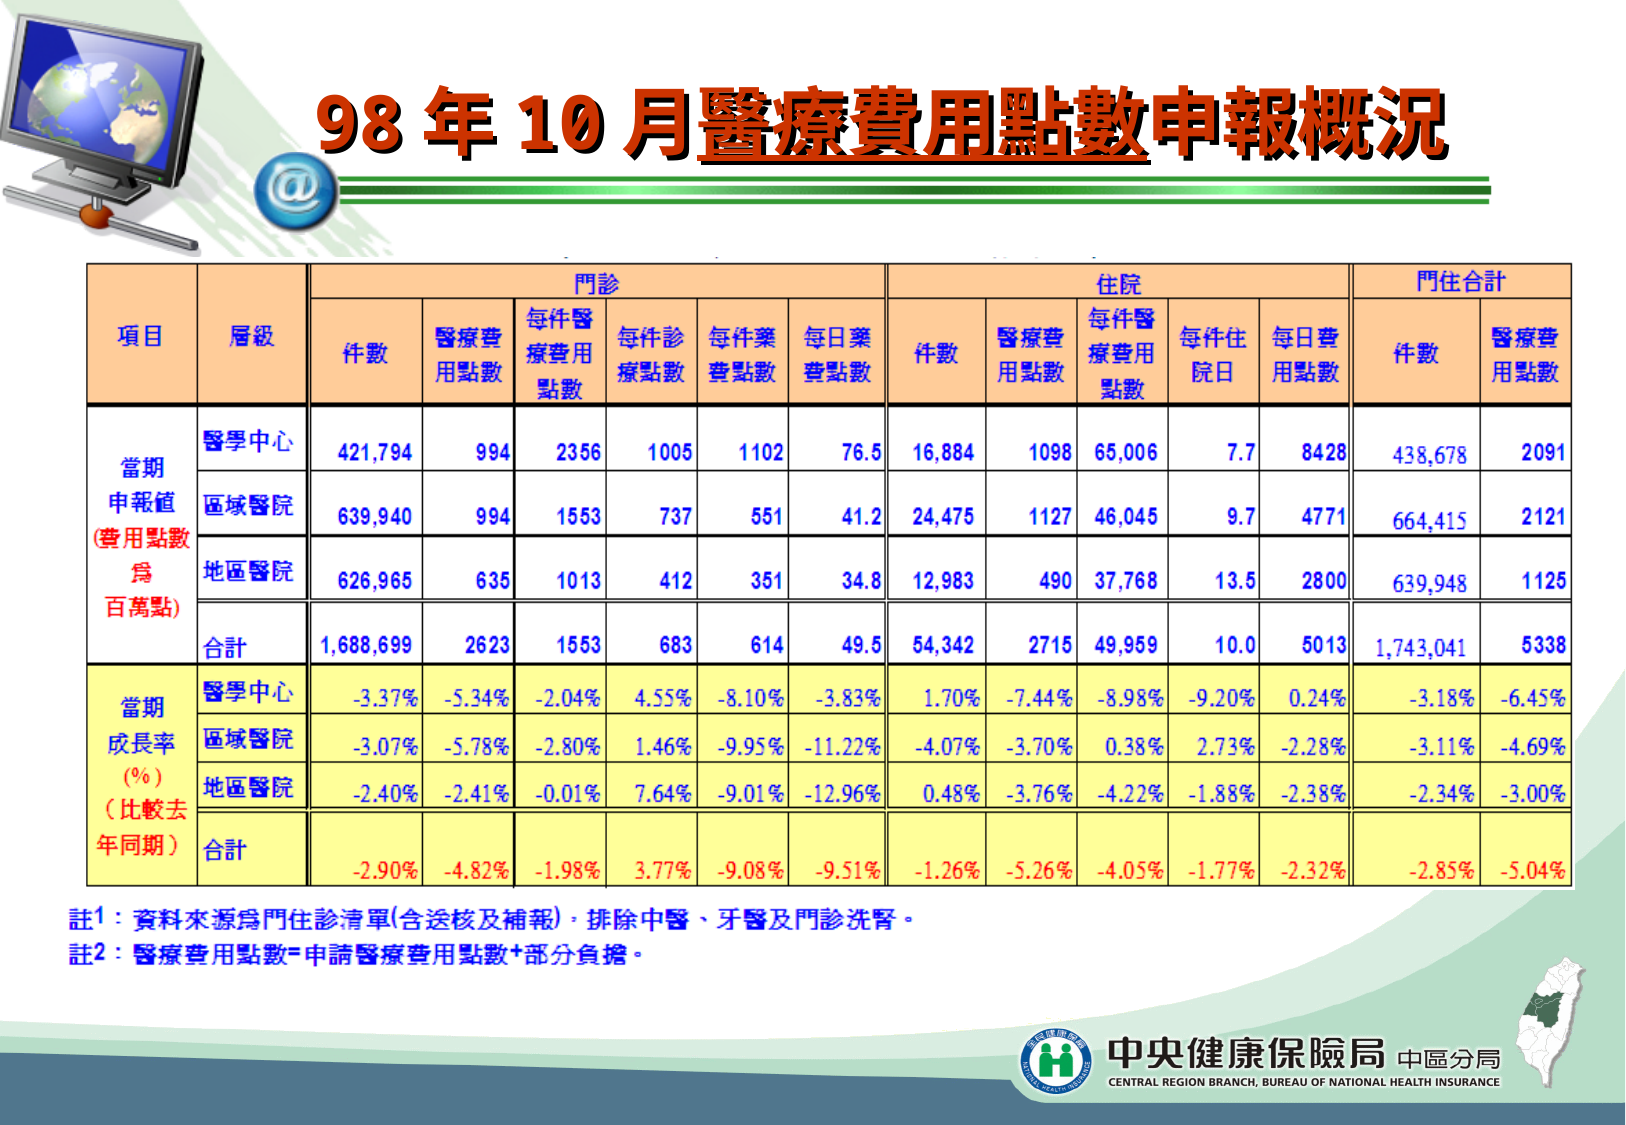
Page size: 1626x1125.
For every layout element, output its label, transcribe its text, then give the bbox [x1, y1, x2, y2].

text_box 98年10月醫療費用點數申報概況 [298, 22, 1609, 234]
picture [85, 257, 1575, 890]
picture [62, 903, 921, 973]
